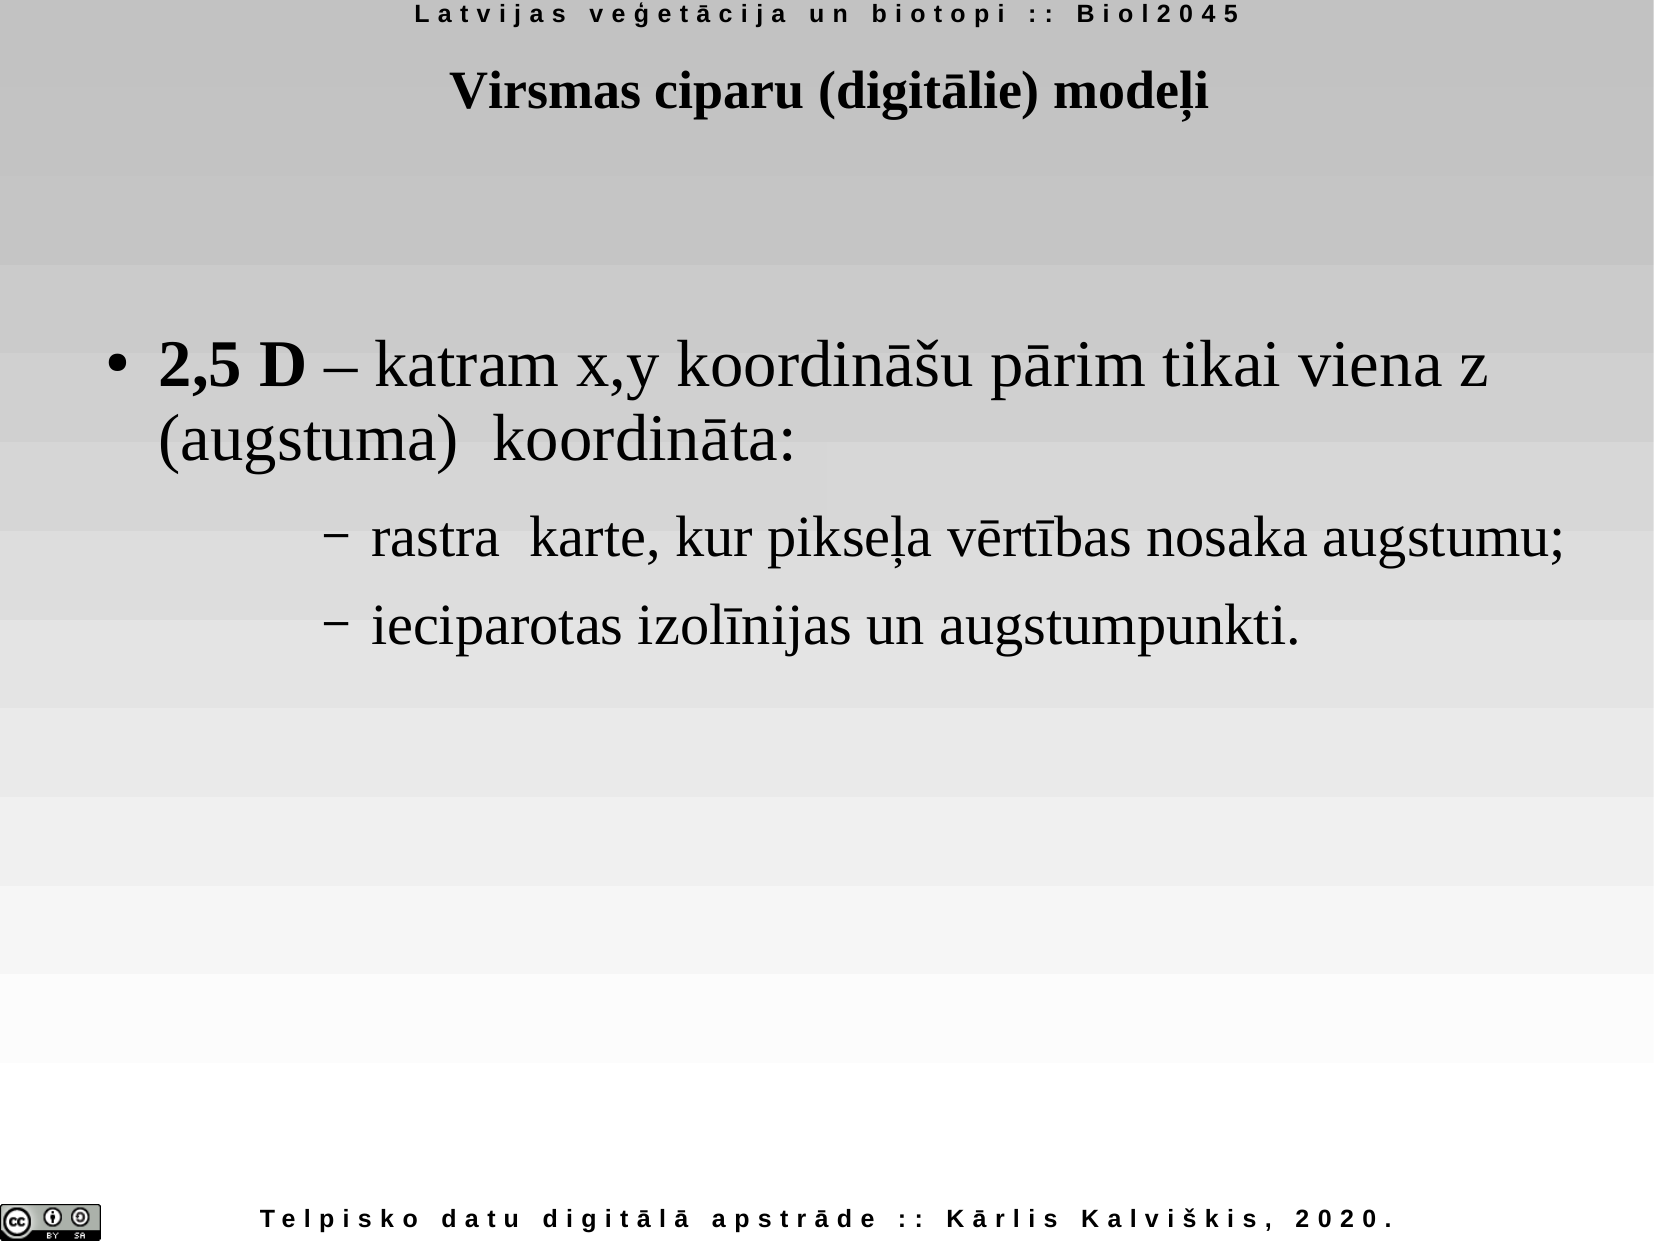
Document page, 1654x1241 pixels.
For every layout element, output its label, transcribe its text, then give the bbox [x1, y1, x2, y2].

title Virsmas ciparu (digitālie) modeļi [34, 61, 1626, 296]
picture [0, 0, 1654, 1241]
list 2,5 D – katram x,y koordināšu pārim tikai viena z (augstuma) koordināta: rastra karte, kur pikseļa vērtības nosaka augstumu; ieciparotas izolīnijas un augstumpunkti. [87, 327, 1602, 1172]
